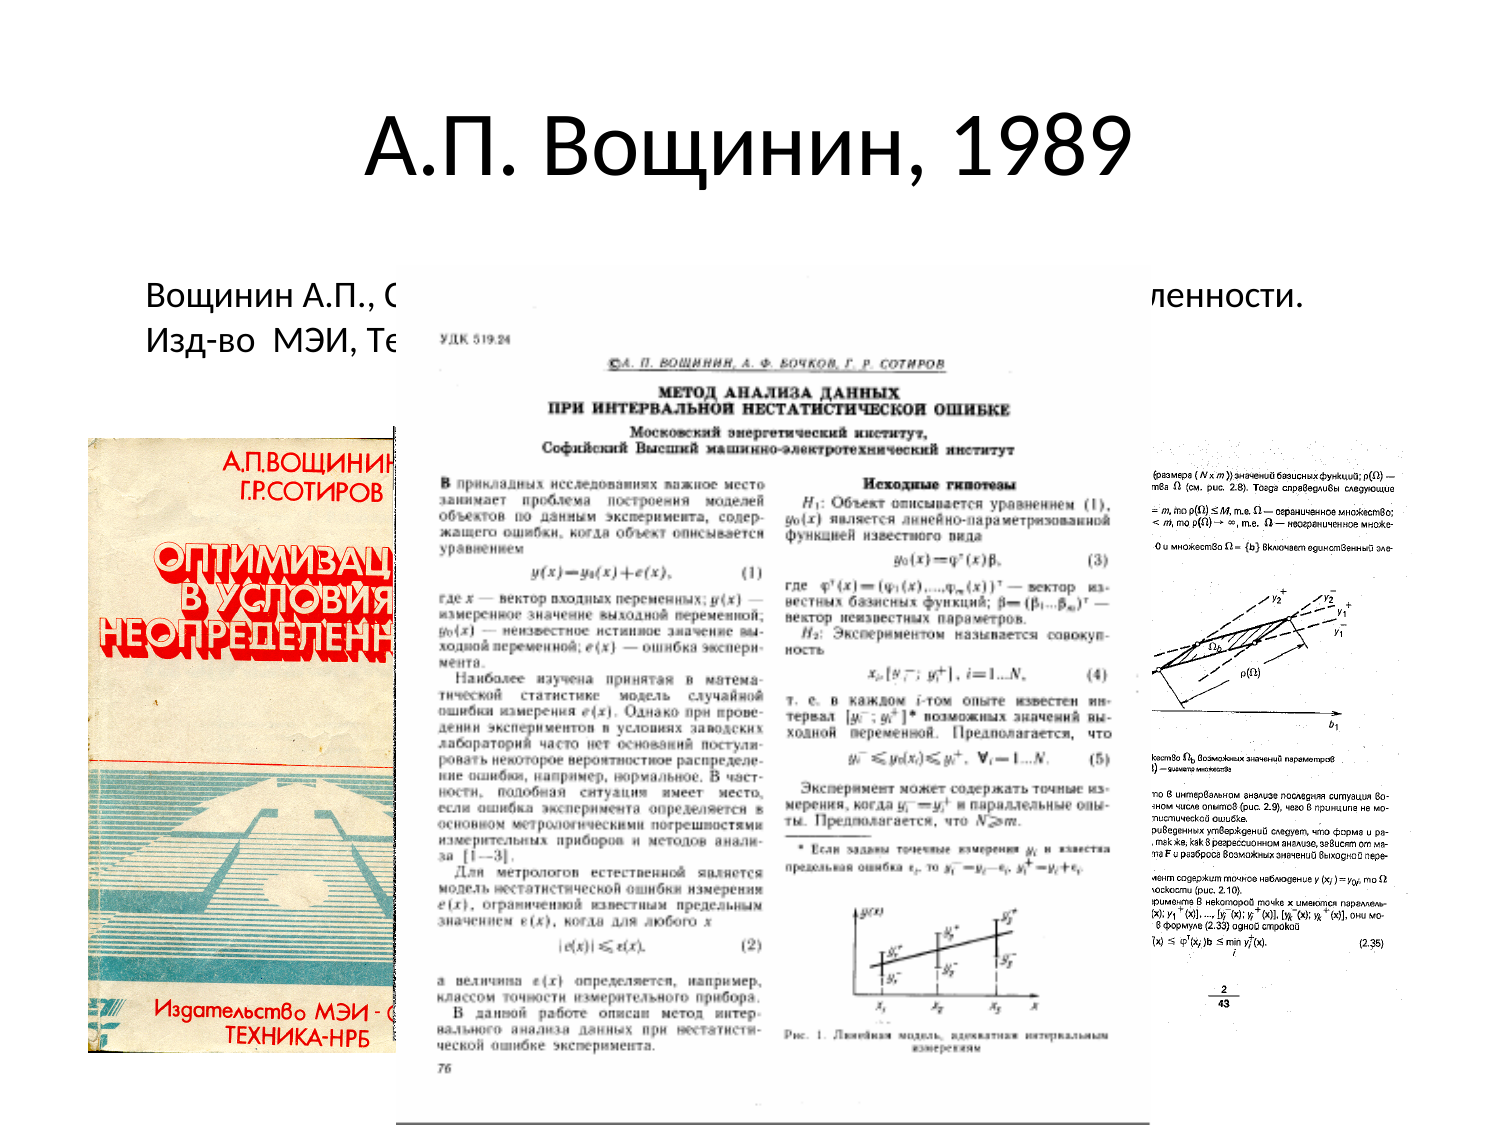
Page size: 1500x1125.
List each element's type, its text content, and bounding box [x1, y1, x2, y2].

picture [88, 265, 1412, 1125]
text_box Вощинин А.П., Сотиров Г.Р. Оптимизация в условиях неопределенности. Изд-во МЭИ, Техника-НРБ, 1989. [75, 262, 1426, 467]
text_box А.П. Вощинин, 1989 [75, 45, 1426, 233]
